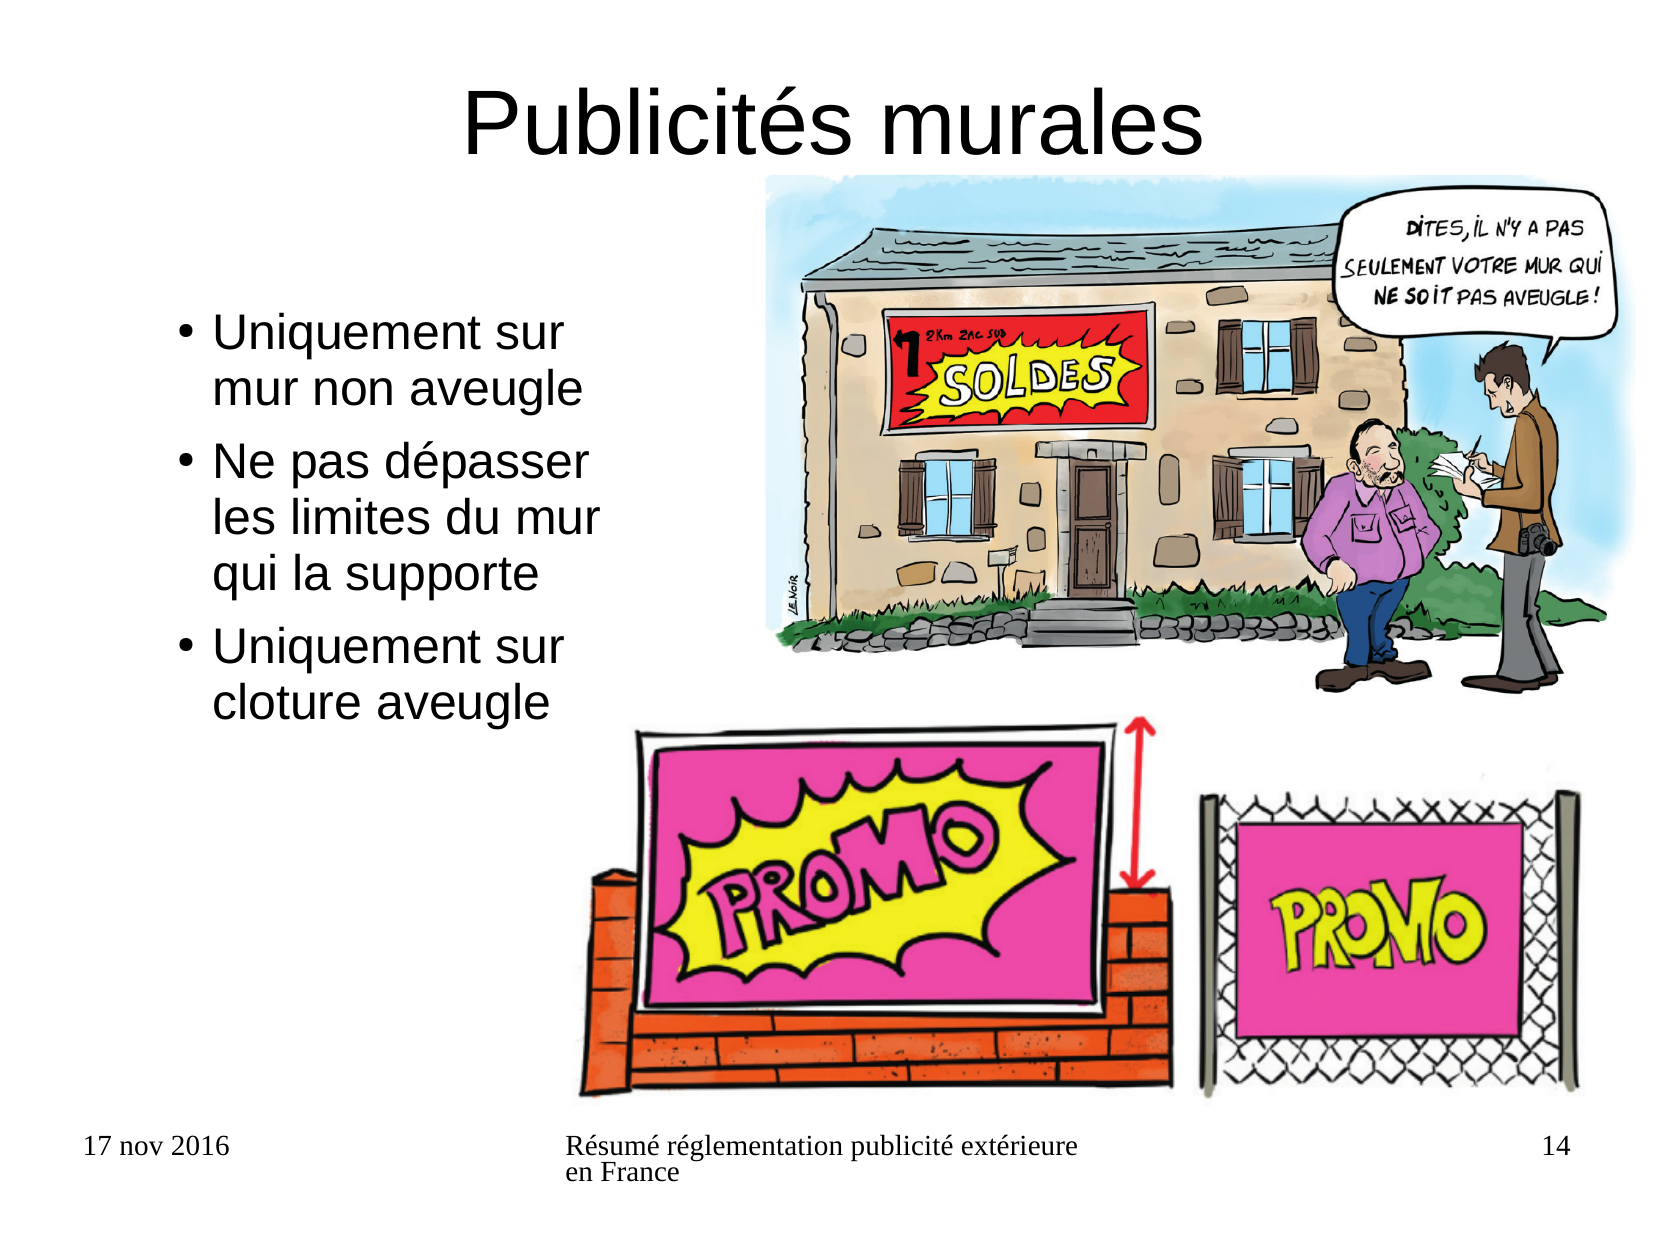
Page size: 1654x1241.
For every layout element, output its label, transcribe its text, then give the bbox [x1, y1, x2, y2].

picture [549, 173, 1636, 1126]
title Publicités murales [90, 19, 1579, 226]
text_box Uniquement sur mur non aveugle Ne pas dépasser les limites du mur qui la supporte Uniquement sur cloture aveugle [30, 304, 616, 961]
